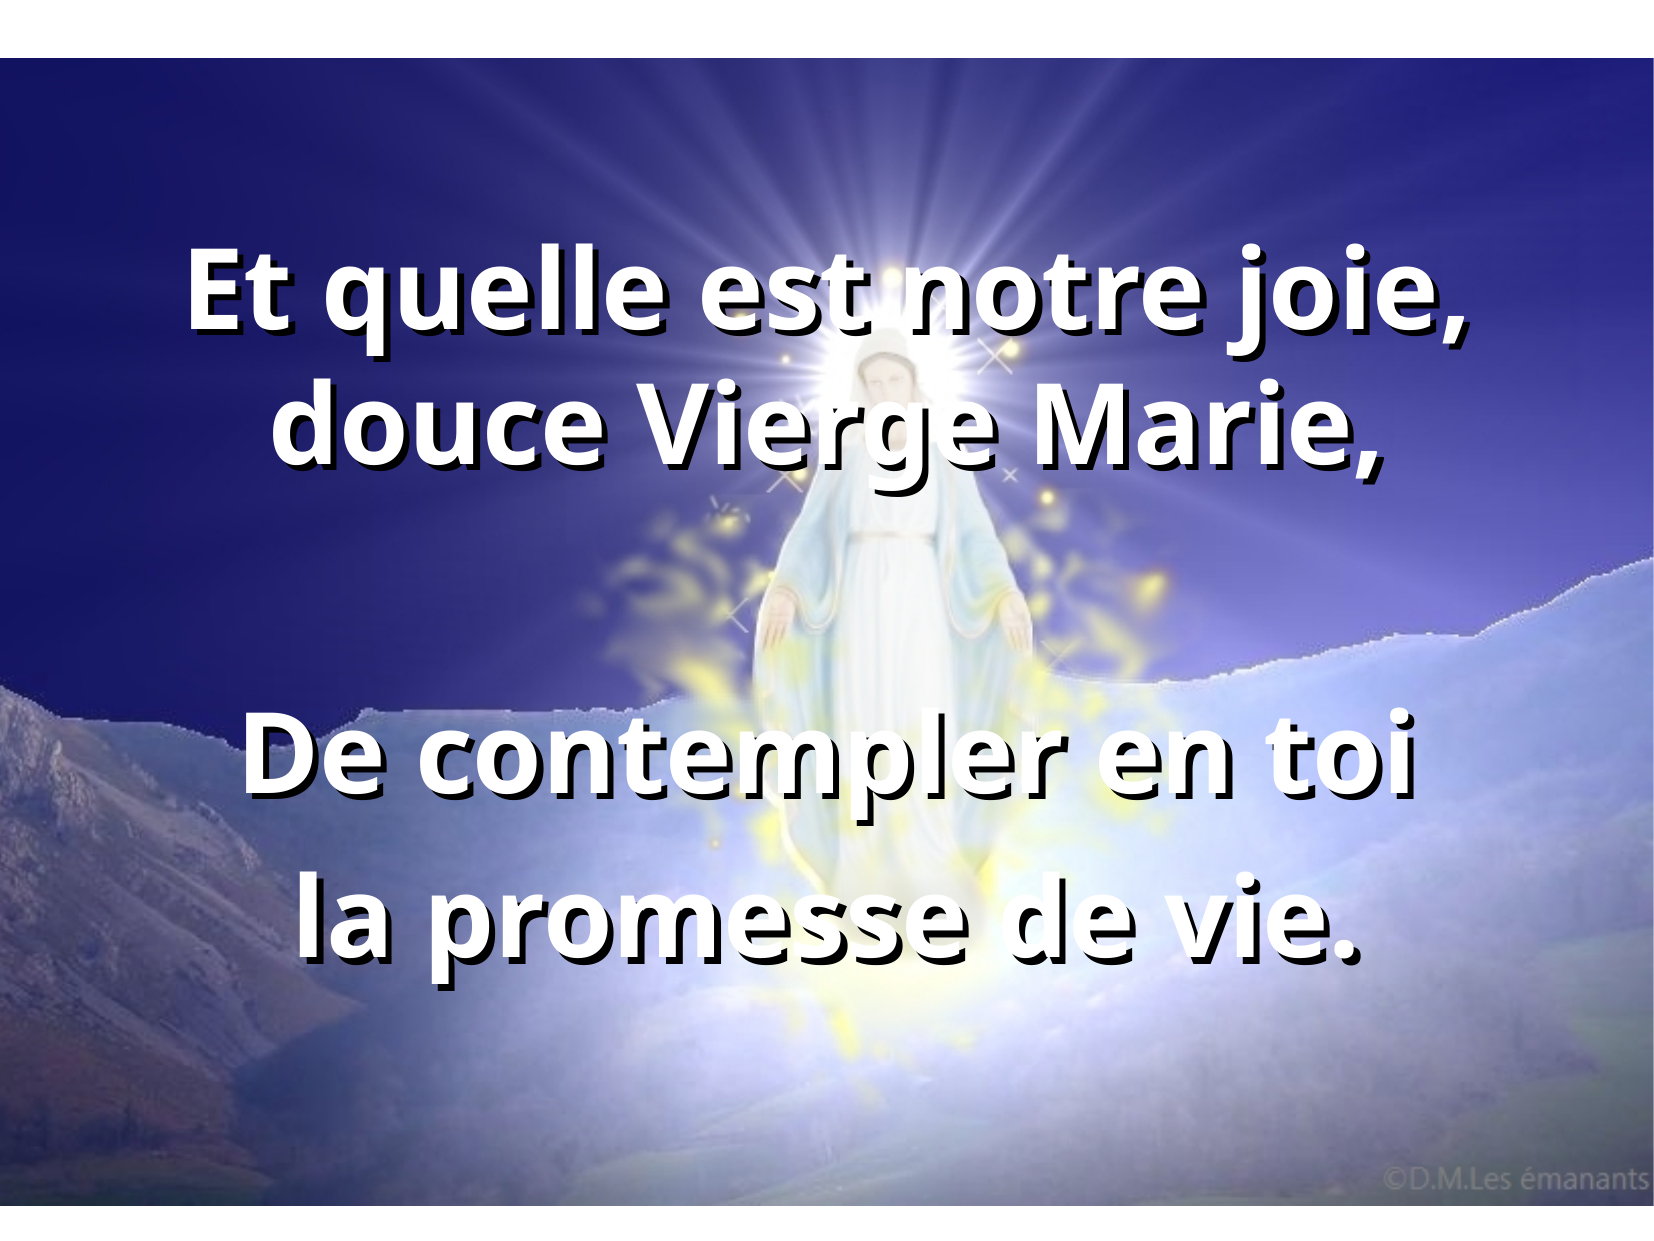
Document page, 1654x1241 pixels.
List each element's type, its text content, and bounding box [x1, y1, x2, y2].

picture [0, 58, 1654, 1206]
subtitle Et quelle est notre joie, douce Vierge Marie, De contempler en toi la promesse de vie. [82, 49, 1571, 1148]
